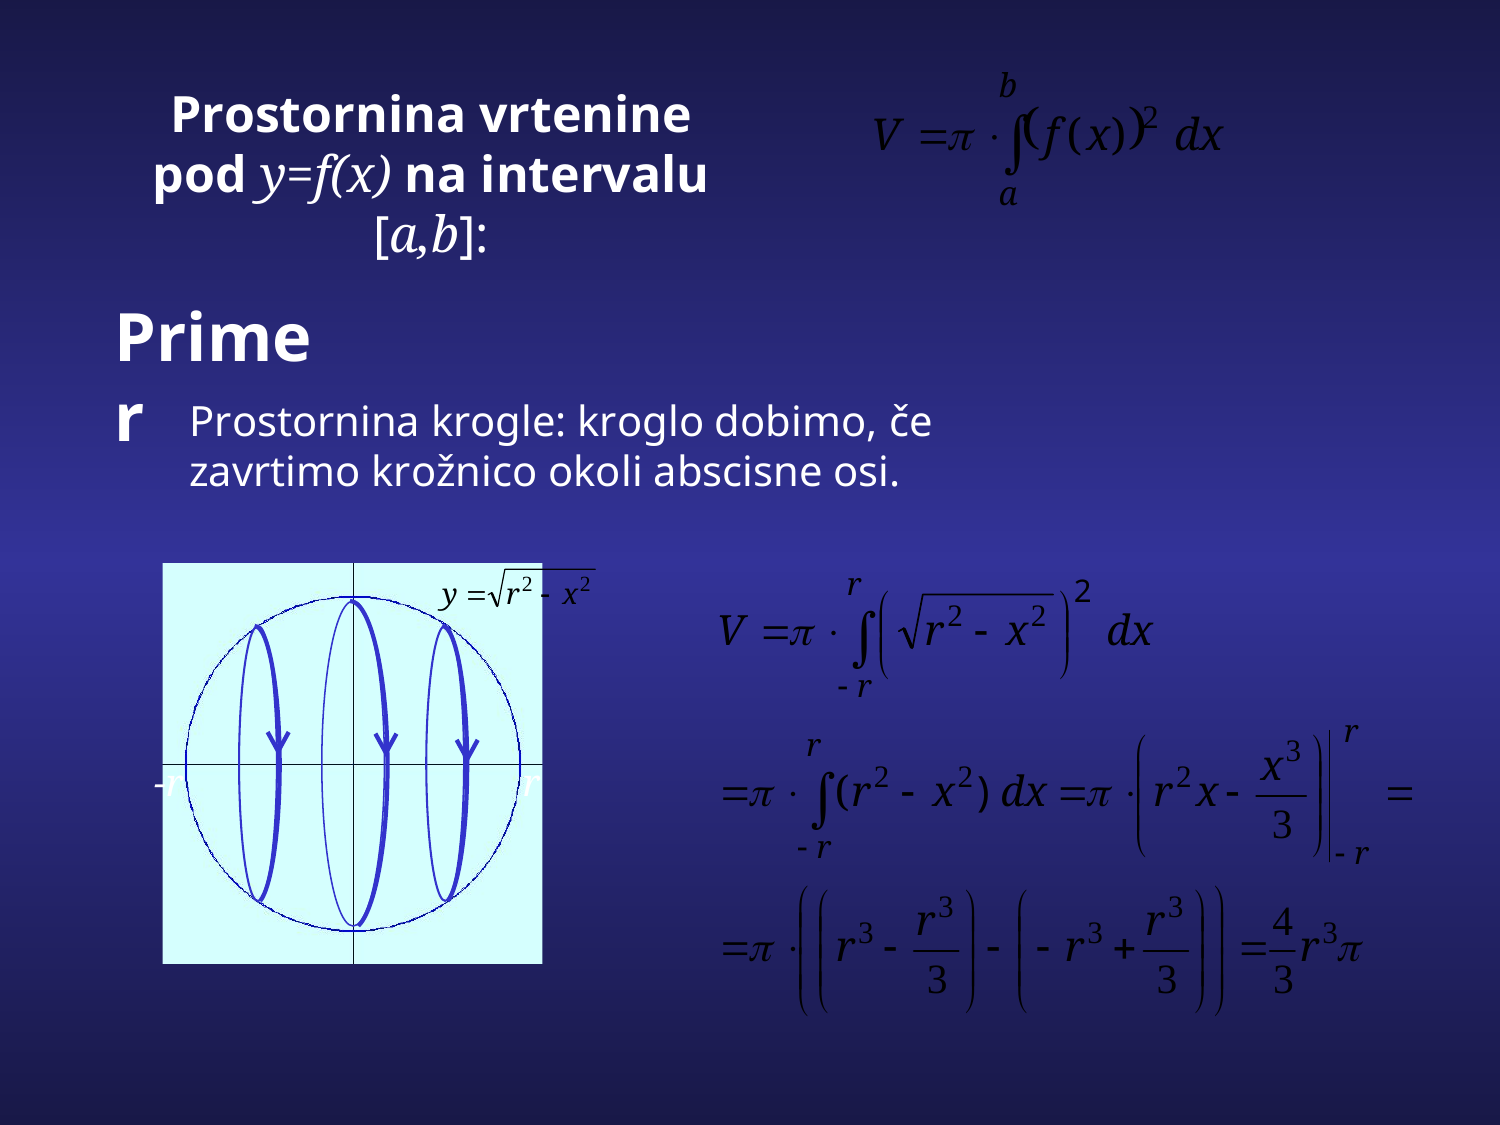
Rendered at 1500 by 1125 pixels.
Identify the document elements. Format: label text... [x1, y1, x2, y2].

chart [712, 563, 1413, 1026]
picture [162, 563, 543, 964]
text_box r [487, 751, 576, 812]
text_box Prostornina krogle: kroglo dobimo, če zavrtimo krožnico okoli abscisne osi. [174, 387, 988, 503]
text_box Prostornina vrtenine pod y=f(x) na intervalu [a,b]: [112, 74, 751, 271]
chart [866, 62, 1233, 217]
text_box -r [124, 751, 213, 812]
text_box Primer [99, 287, 351, 463]
chart [437, 563, 602, 617]
